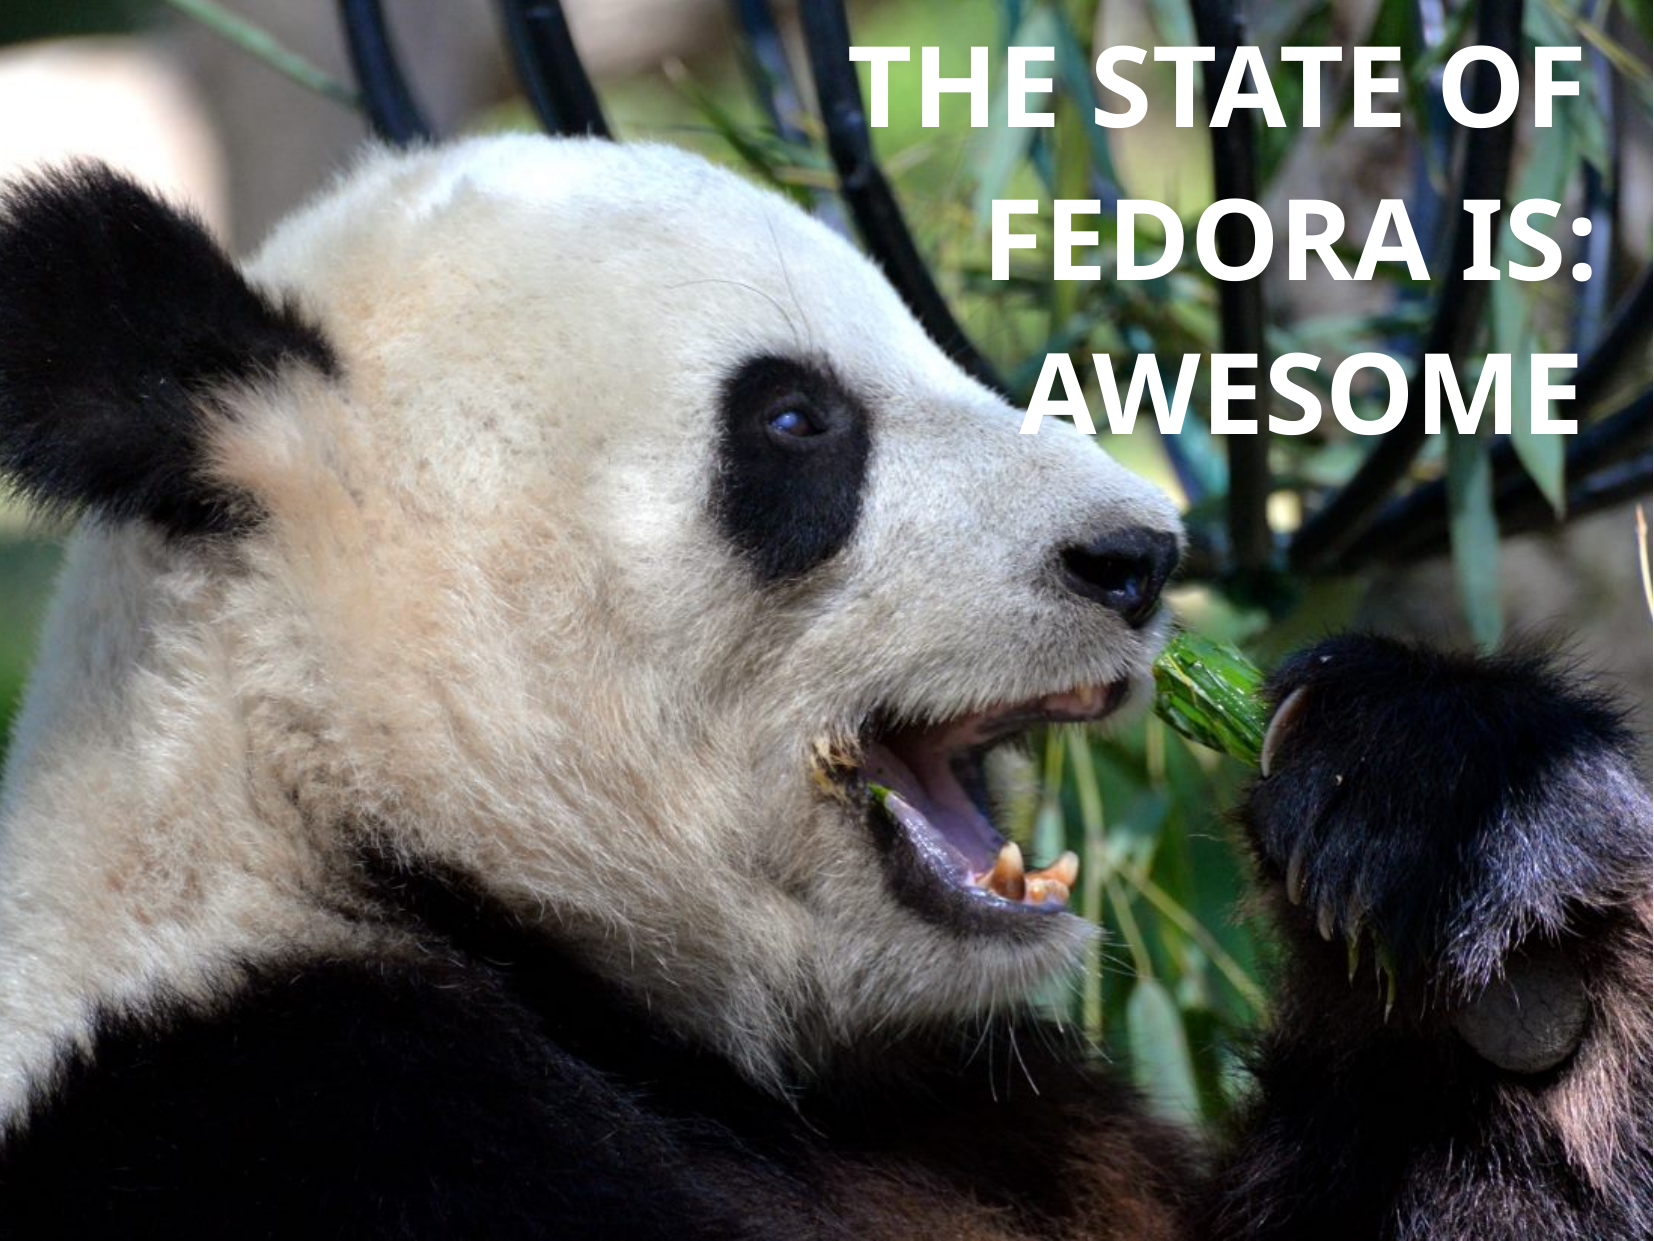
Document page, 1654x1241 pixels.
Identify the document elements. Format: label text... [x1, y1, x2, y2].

text_box THE STATE OF FEDORA IS: AWESOME [828, 0, 1653, 539]
picture [0, 0, 1653, 1241]
